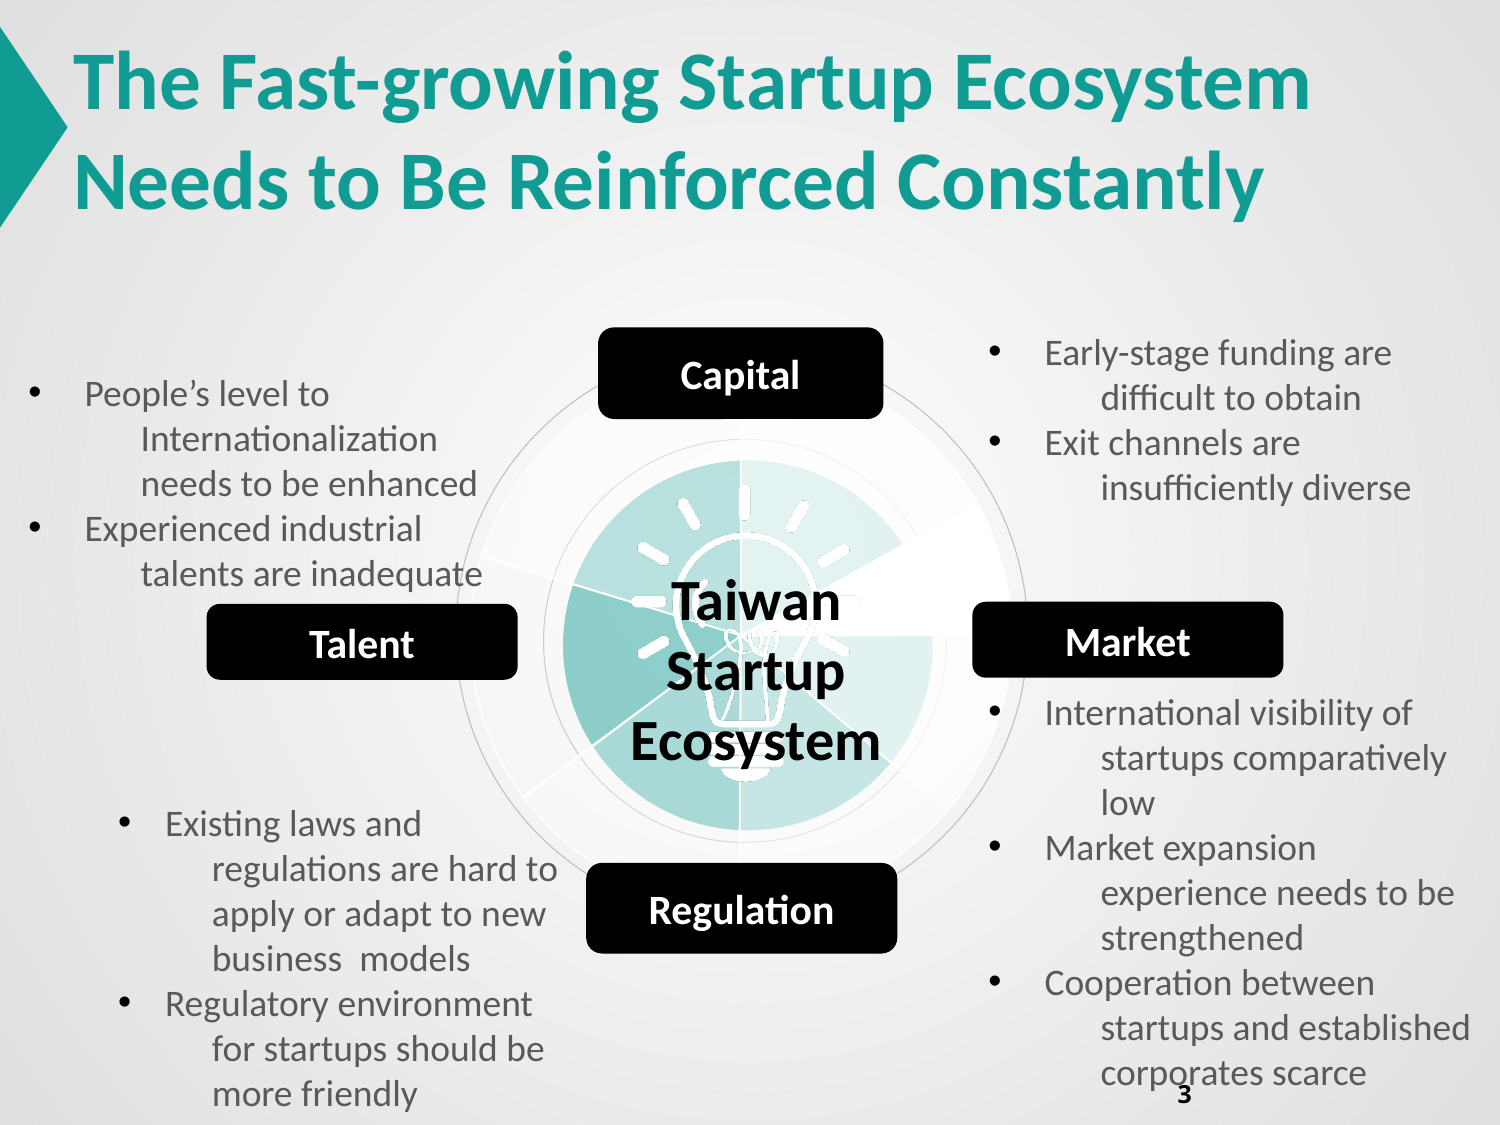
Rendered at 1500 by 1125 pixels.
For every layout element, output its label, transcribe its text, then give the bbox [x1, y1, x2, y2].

text_box Taiwan Startup Ecosystem [573, 554, 939, 783]
text_box People’s level to Internationalization needs to be enhanced Experienced industrial talents are inadequate [13, 362, 527, 602]
text_box Market [973, 602, 1283, 677]
text_box Existing laws and regulations are hard to apply or adapt to new business models Regulatory environment for startups should be more friendly [103, 792, 574, 1122]
text_box Capital [599, 328, 883, 418]
picture [631, 485, 860, 554]
text_box Early-stage funding are difficult to obtain Exit channels are insufficiently diverse [973, 320, 1450, 515]
text_box International visibility of startups comparatively low Market expansion experience needs to be strengthened Cooperation between startups and established corporates scarce [973, 680, 1488, 1101]
text_box 3 [1162, 1065, 1500, 1125]
text_box [471, 404, 1010, 865]
text_box The Fast-growing Startup Ecosystem Needs to Be Reinforced Constantly [58, 18, 1486, 236]
text_box Regulation [587, 863, 897, 953]
text_box Talent [207, 604, 517, 679]
